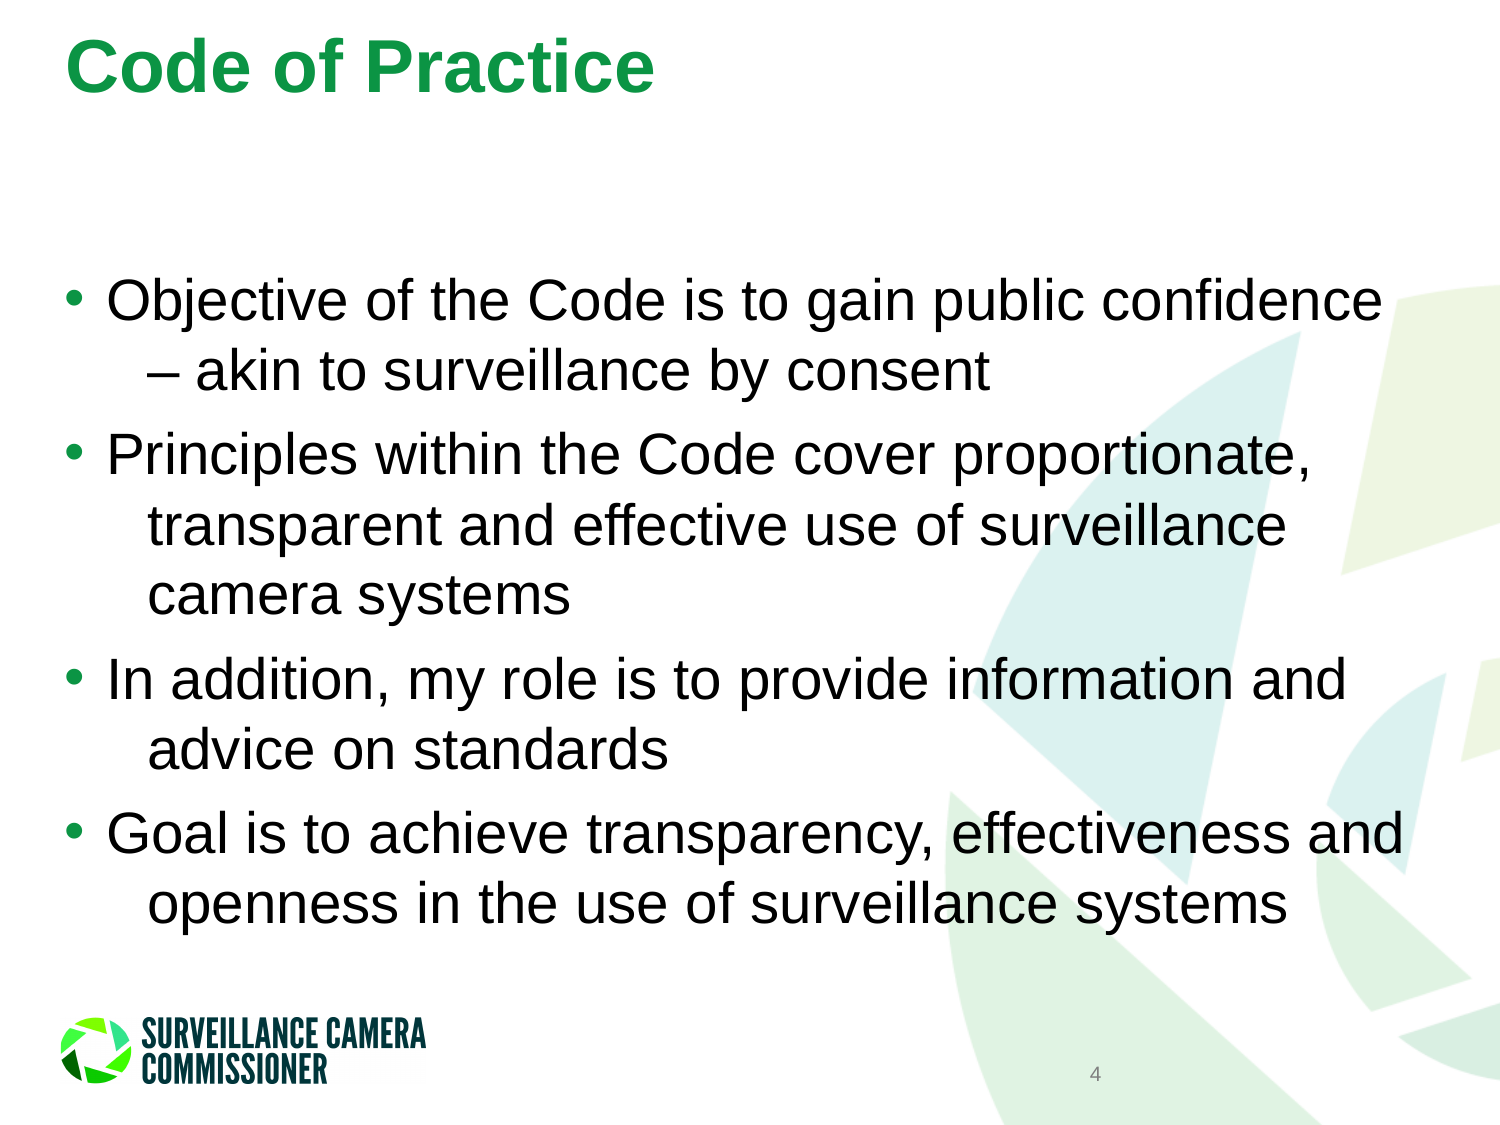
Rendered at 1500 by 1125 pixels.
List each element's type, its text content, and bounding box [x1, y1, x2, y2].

list Objective of the Code is to gain public confidence – akin to surveillance by consent Principles within the Code cover proportionate, transparent and effective use of surveillance camera systems In addition, my role is to provide information and advice on standards Goal is to achieve transparency, effectiveness and openness in the use of surveillance systems [64, 262, 1415, 988]
text_box 4 [1074, 1042, 1426, 1103]
title Code of Practice [0, 0, 1500, 221]
